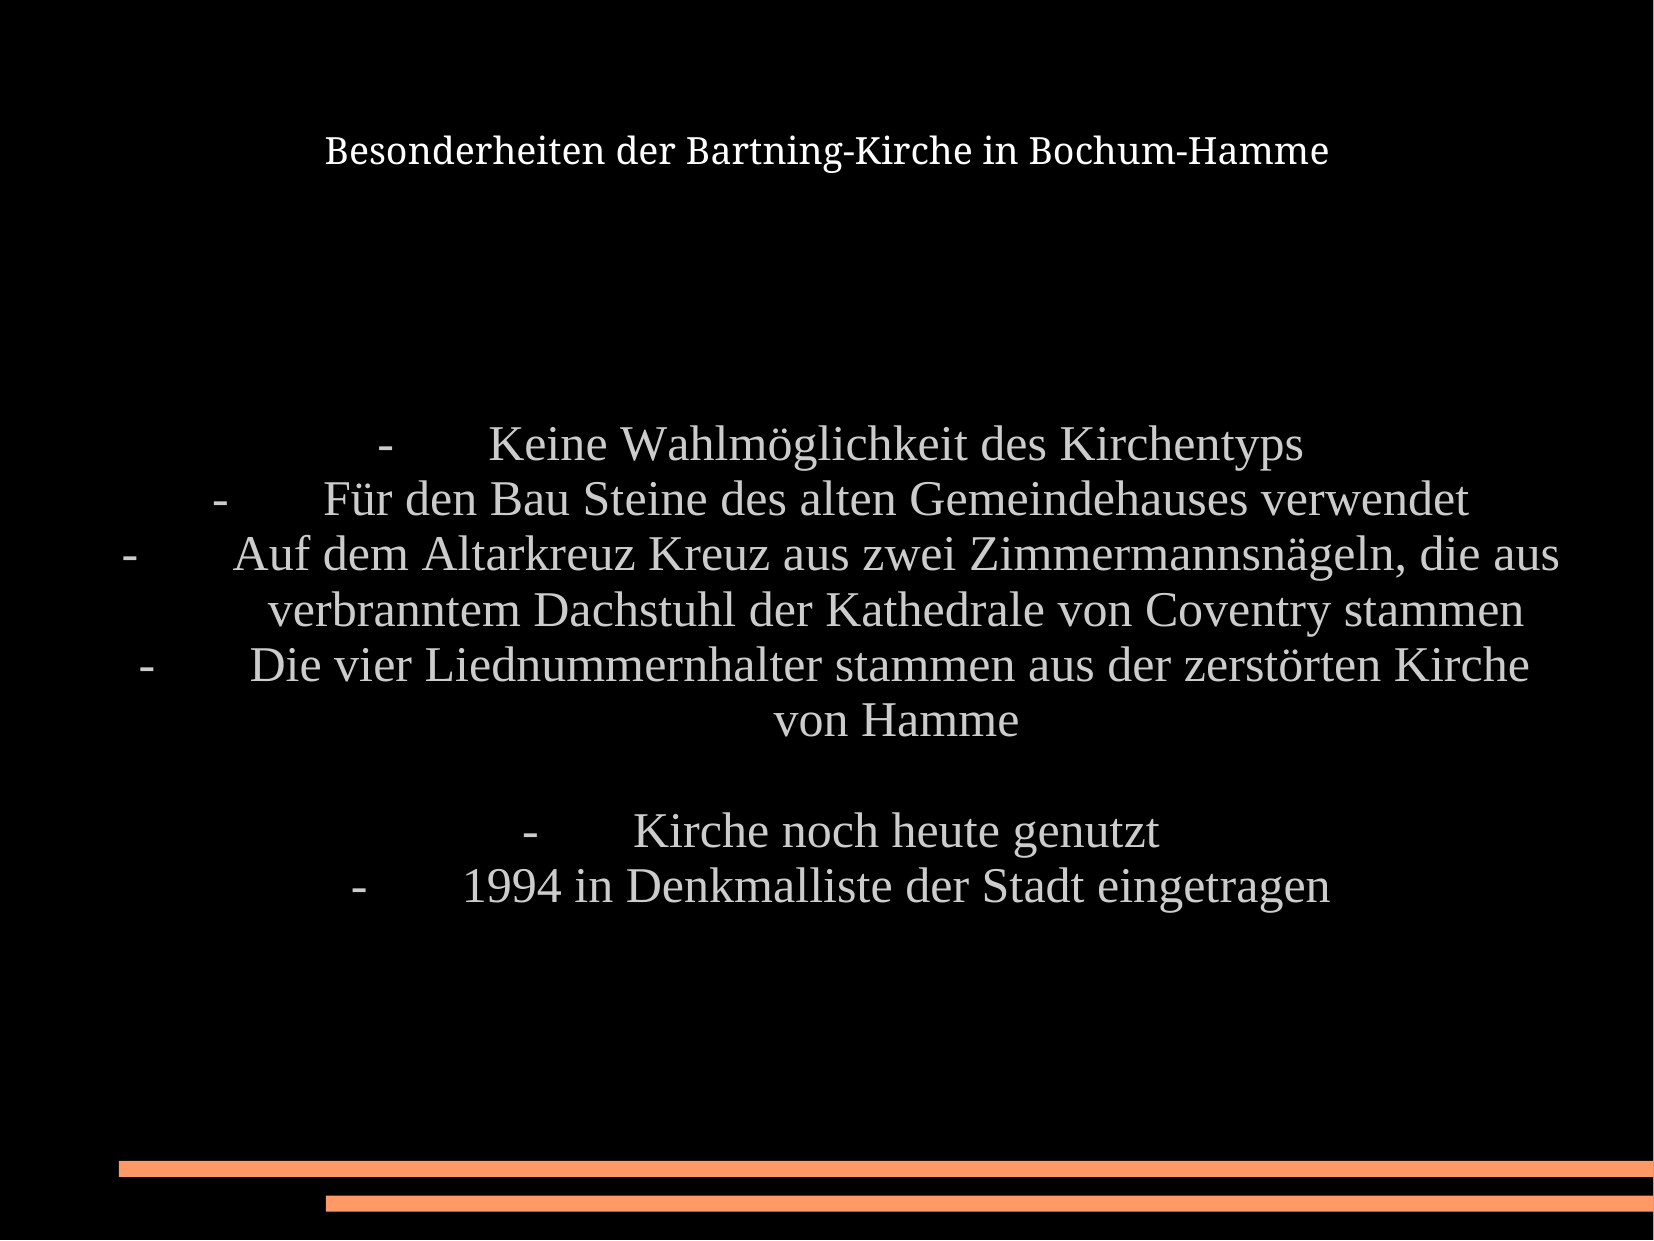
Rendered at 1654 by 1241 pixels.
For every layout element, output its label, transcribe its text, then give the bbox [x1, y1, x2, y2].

subtitle - Keine Wahlmöglichkeit des Kirchentyps - Für den Bau Steine des alten Gemeindehauses verwendet - Auf dem Altarkreuz Kreuz aus zwei Zimmermannsnägeln, die aus verbranntem Dachstuhl der Kathedrale von Coventry stammen - Die vier Liednummernhalter stammen aus der zerstörten Kirche von Hamme - Kirche noch heute genutzt - 1994 in Denkmalliste der Stadt eingetragen [121, 236, 1561, 1093]
title Besonderheiten der Bartning-Kirche in Bochum-Hamme [121, 53, 1534, 236]
